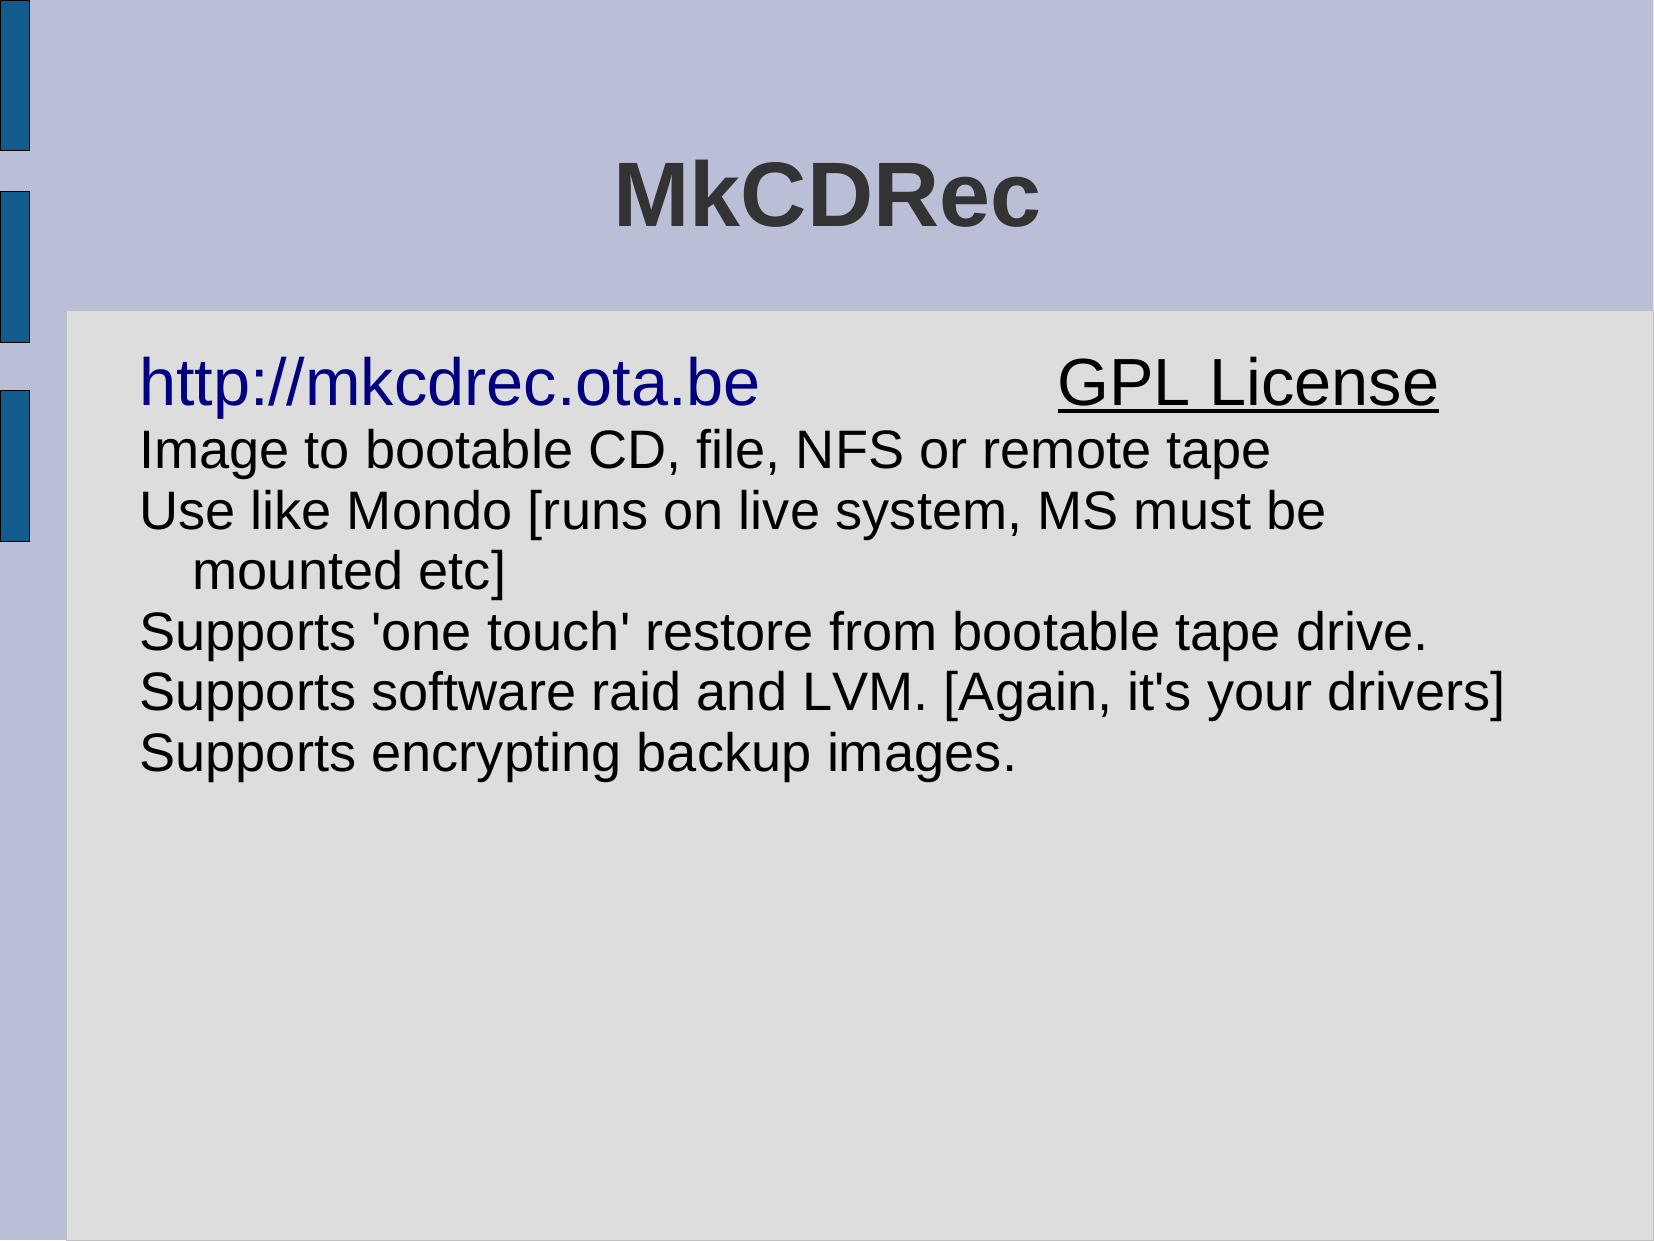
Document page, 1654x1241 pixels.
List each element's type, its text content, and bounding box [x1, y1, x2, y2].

list http://mkcdrec.ota.be GPL License Image to bootable CD, file, NFS or remote tape Use like Mondo [runs on live system, MS must be mounted etc] Supports 'one touch' restore from bootable tape drive. Supports software raid and LVM. [Again, it's your drivers] Supports encrypting backup images. [121, 344, 1534, 1127]
title MkCDRec [121, 91, 1534, 299]
